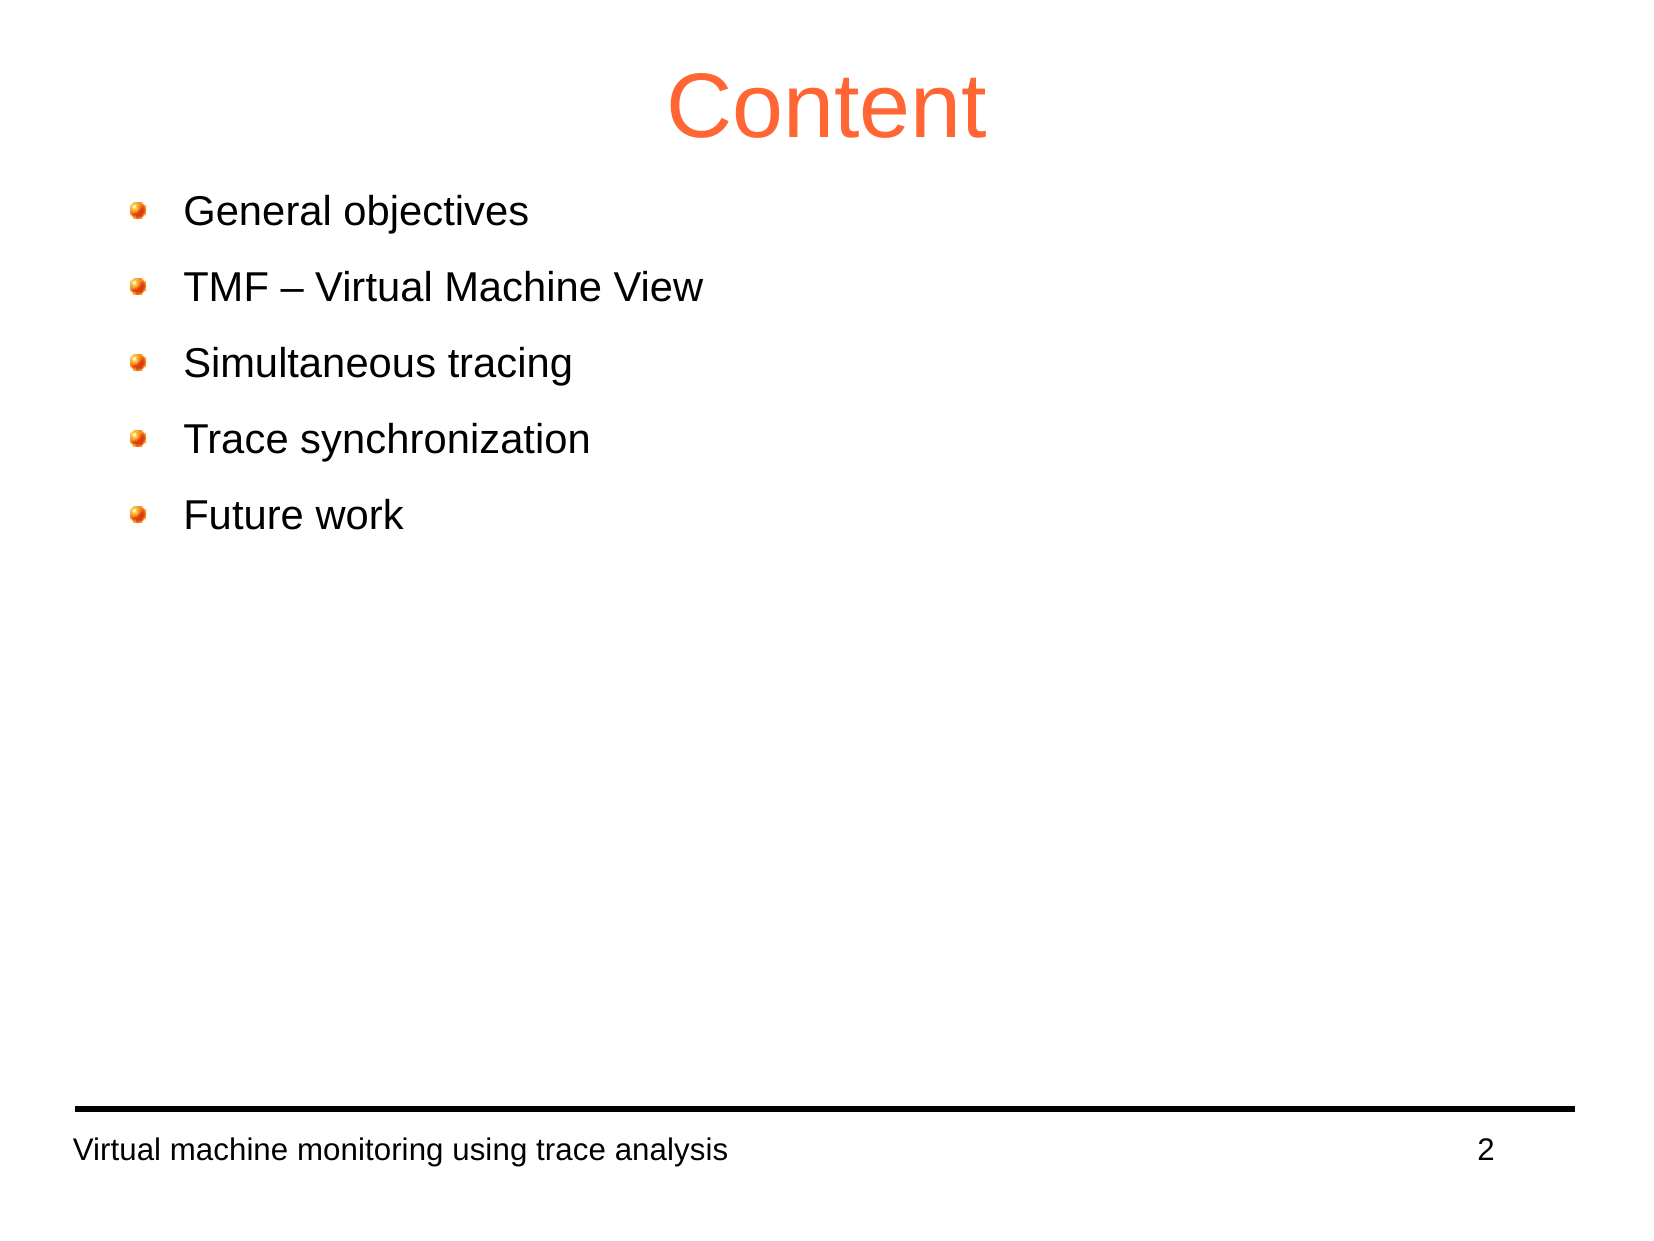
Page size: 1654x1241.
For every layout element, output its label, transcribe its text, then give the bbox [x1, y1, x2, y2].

list General objectives TMF – Virtual Machine View Simultaneous tracing Trace synchronization Future work [112, 187, 1576, 1088]
title Content [82, 2, 1571, 210]
